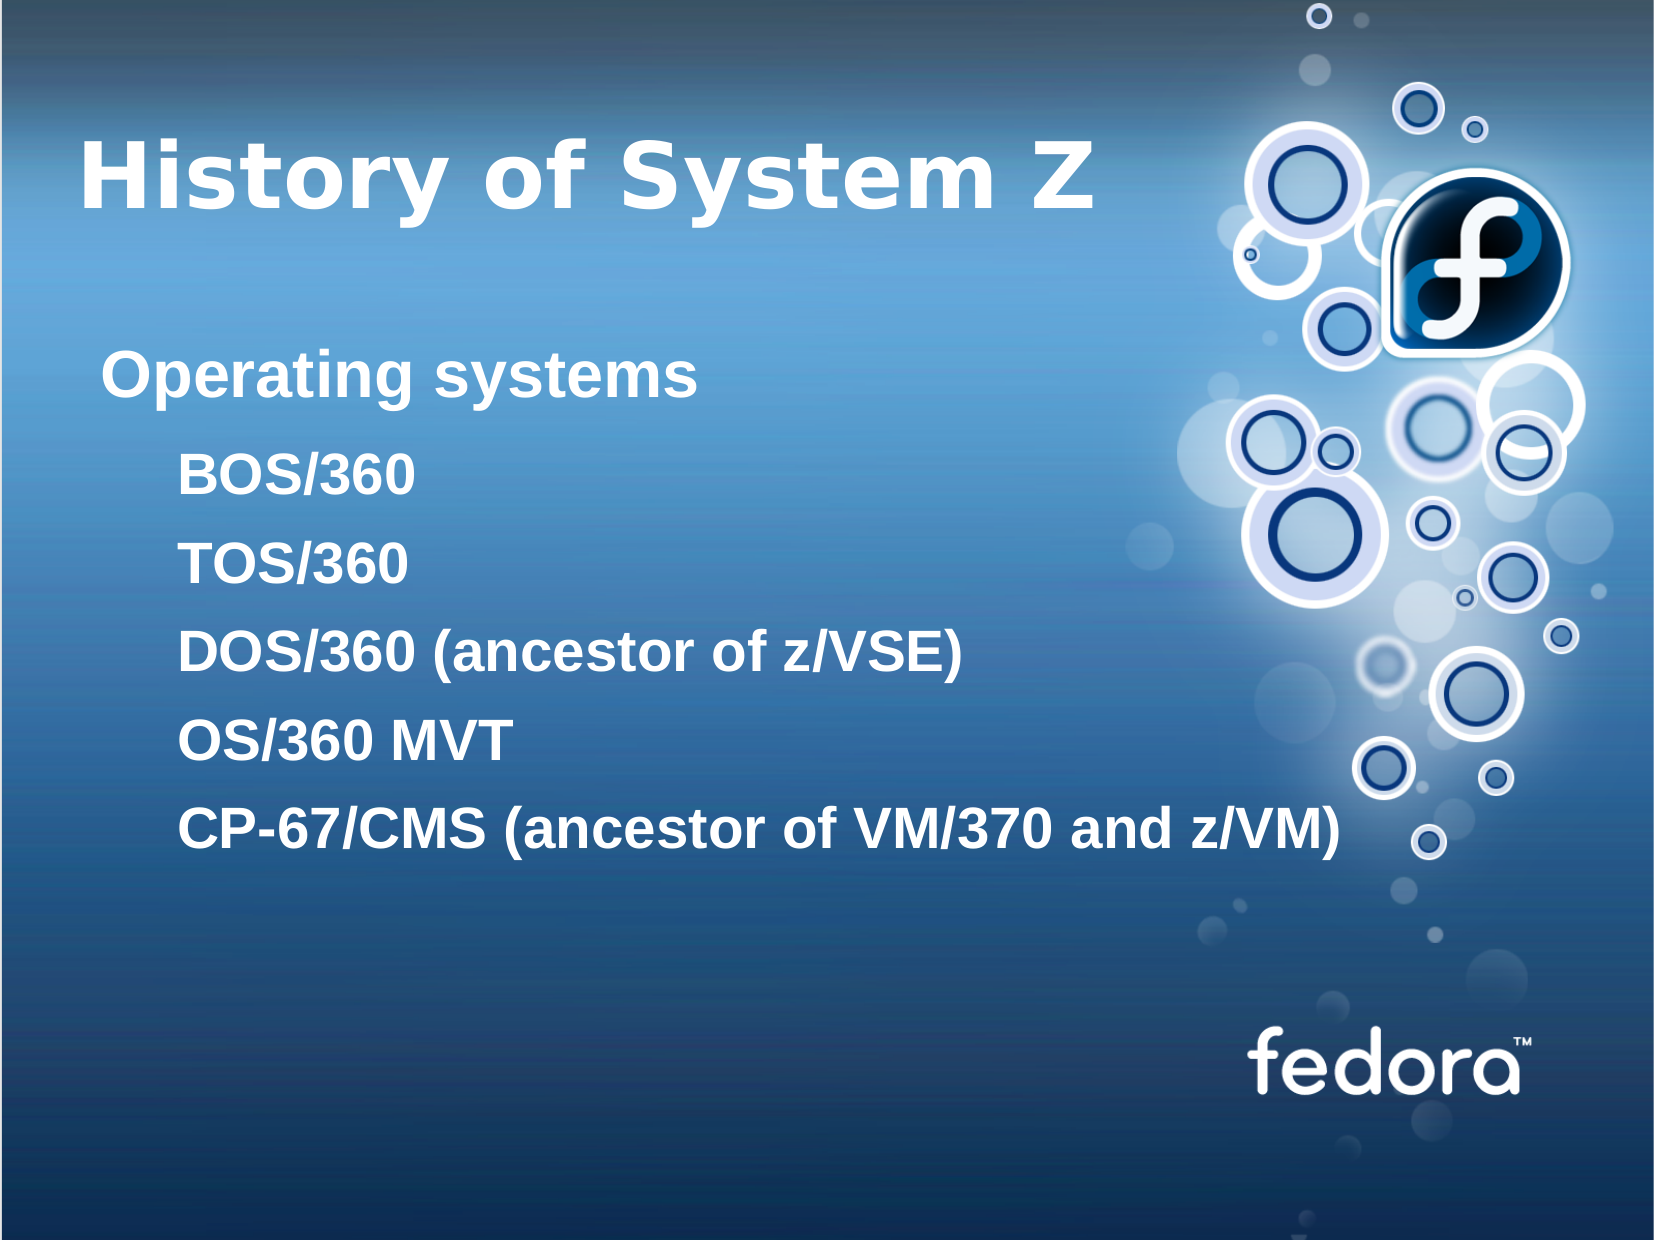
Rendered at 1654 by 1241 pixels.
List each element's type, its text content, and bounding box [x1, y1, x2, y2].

picture [1, 0, 1654, 1240]
title History of System Z [76, 80, 1565, 273]
list Operating systems BOS/360 TOS/360 DOS/360 (ancestor of z/VSE) OS/360 MVT CP-67/CMS (ancestor of VM/370 and z/VM) [82, 337, 1388, 1142]
